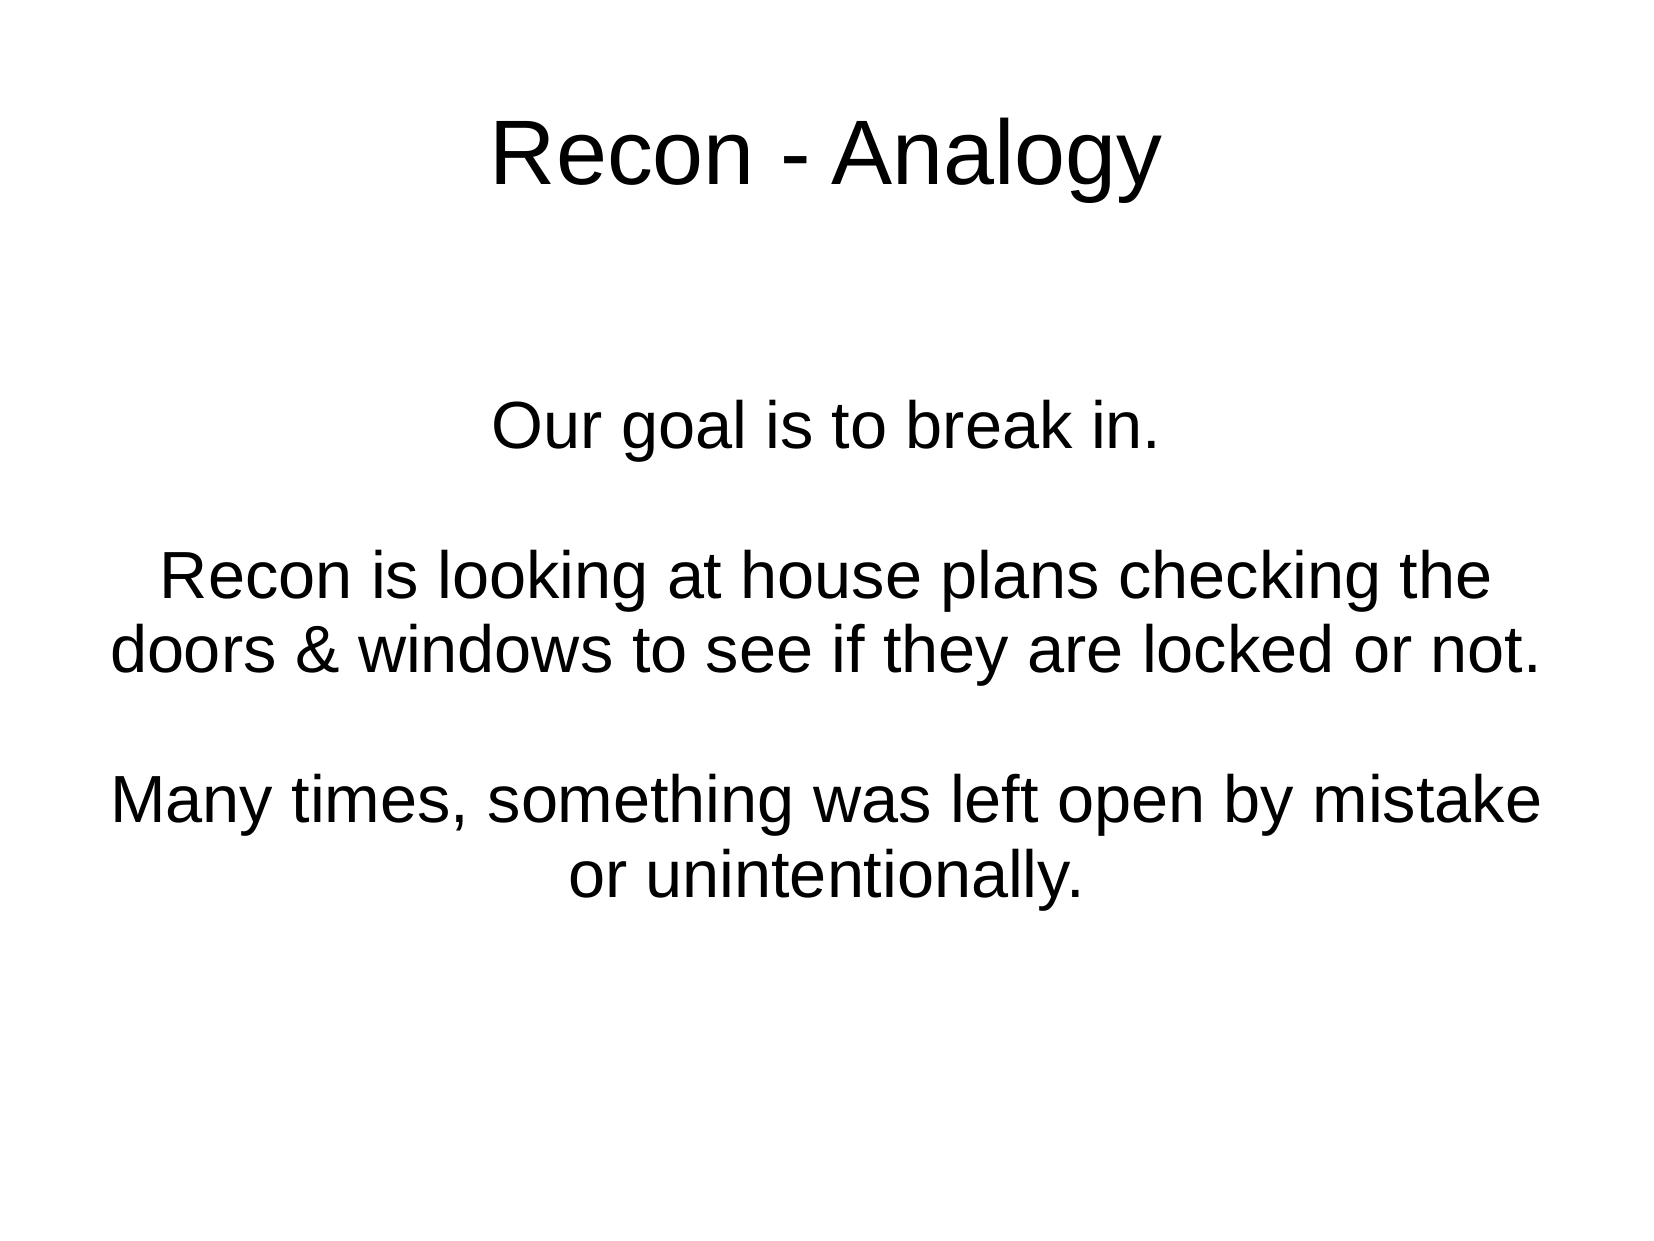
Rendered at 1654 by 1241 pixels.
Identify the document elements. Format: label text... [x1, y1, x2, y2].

title Recon - Analogy [82, 49, 1571, 257]
subtitle Our goal is to break in. Recon is looking at house plans checking the doors & windows to see if they are locked or not. Many times, something was left open by mistake or unintentionally. [82, 290, 1571, 1010]
